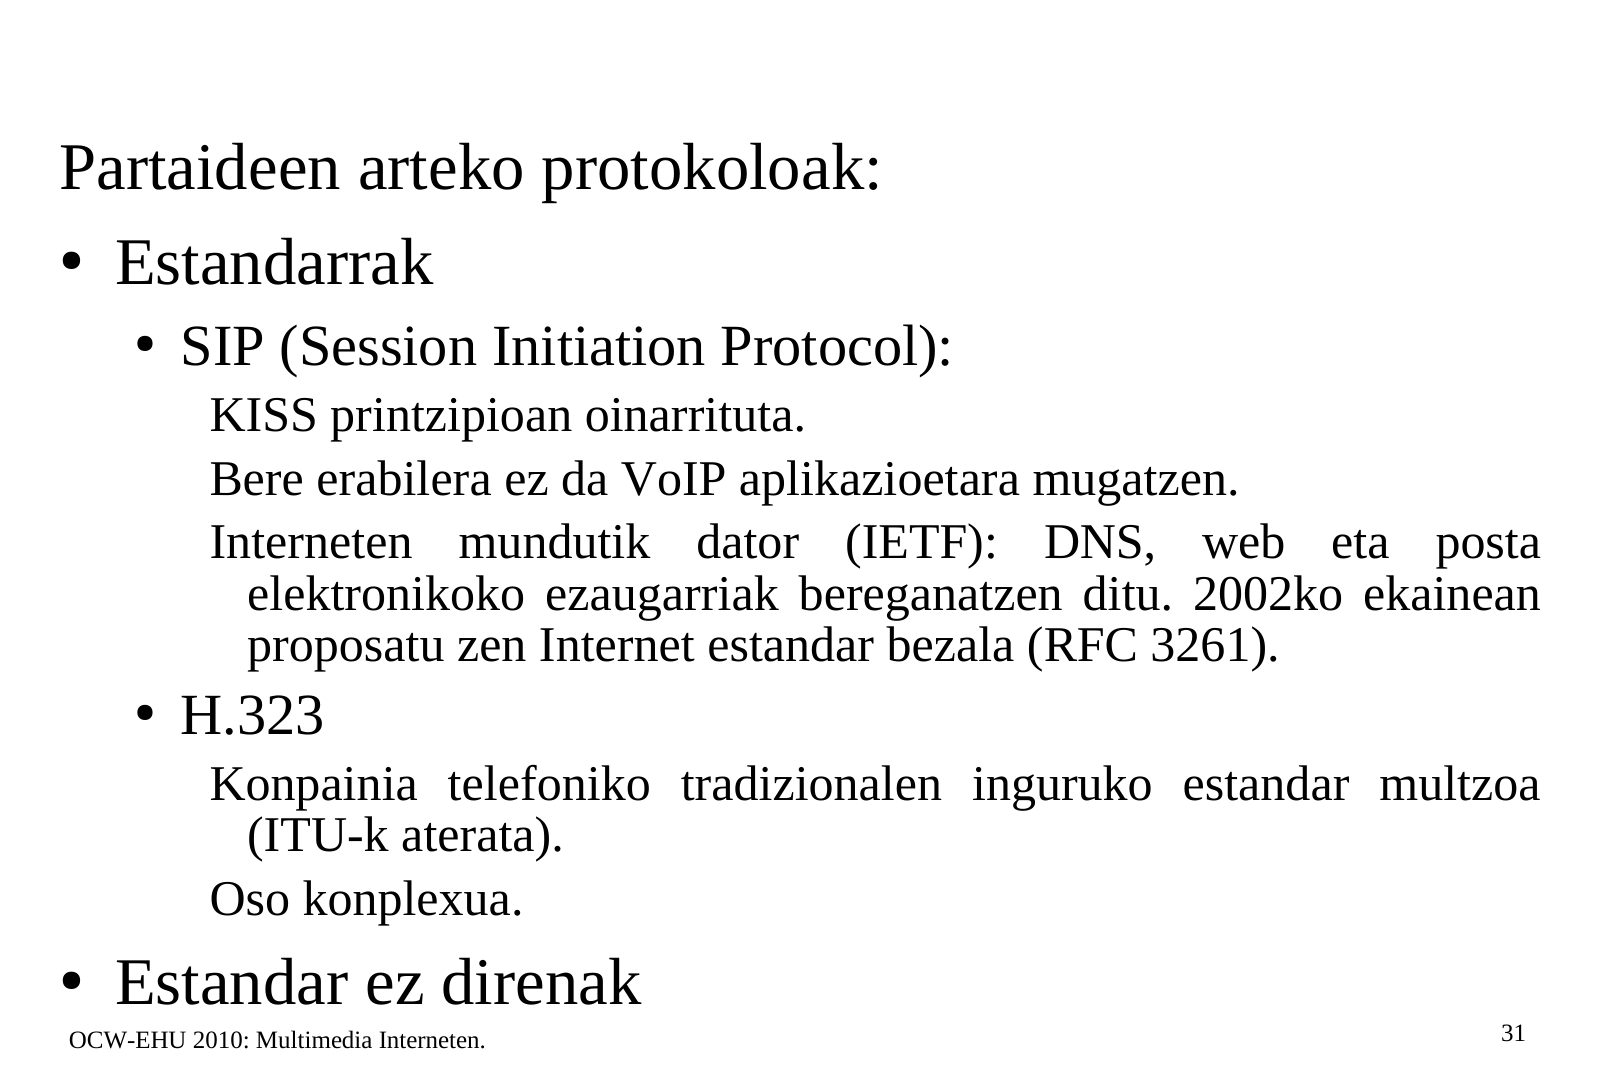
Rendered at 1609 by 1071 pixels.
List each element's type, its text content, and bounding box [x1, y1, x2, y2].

list Partaideen arteko protokoloak: Estandarrak SIP (Session Initiation Protocol): KISS printzipioan oinarrituta. Bere erabilera ez da VoIP aplikazioetara mugatzen. Interneten mundutik dator (IETF): DNS, web eta posta elektronikoko ezaugarriak bereganatzen ditu. 2002ko ekainean proposatu zen Internet estandar bezala (RFC 3261). H.323 Konpainia telefoniko tradizionalen inguruko estandar multzoa (ITU-k aterata). Oso konplexua. Estandar ez direnak [44, 122, 1557, 1027]
